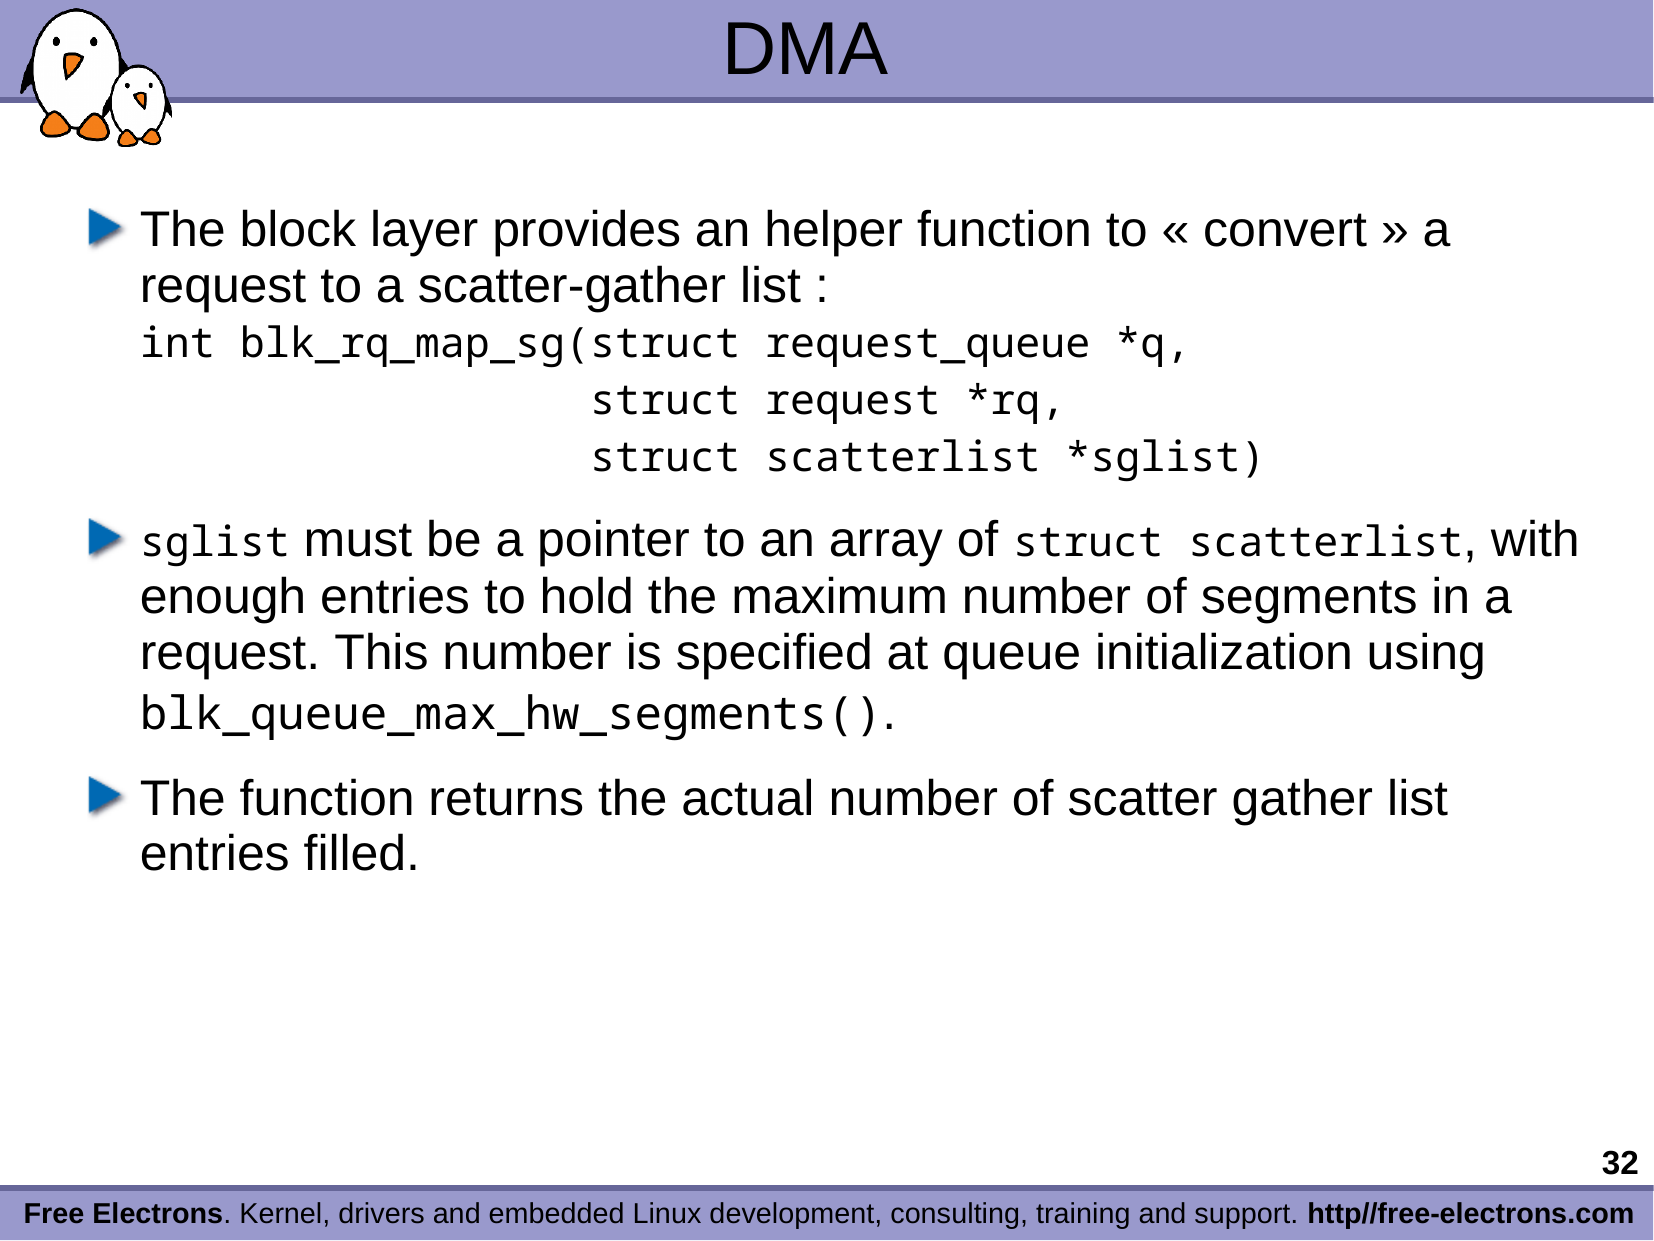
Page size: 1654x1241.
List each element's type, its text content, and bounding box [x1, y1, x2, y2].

list The block layer provides an helper function to « convert » a request to a scatter-gather list : int blk_rq_map_sg(struct request_queue *q, struct request *rq, struct scatterlist *sglist) sglist must be a pointer to an array of struct scatterlist, with enough entries to hold the maximum number of segments in a request. This number is specified at queue initialization using blk_queue_max_hw_segments(). The function returns the actual number of scatter gather list entries filled. [68, 201, 1592, 1118]
title DMA [60, 0, 1551, 98]
picture [20, 8, 172, 147]
